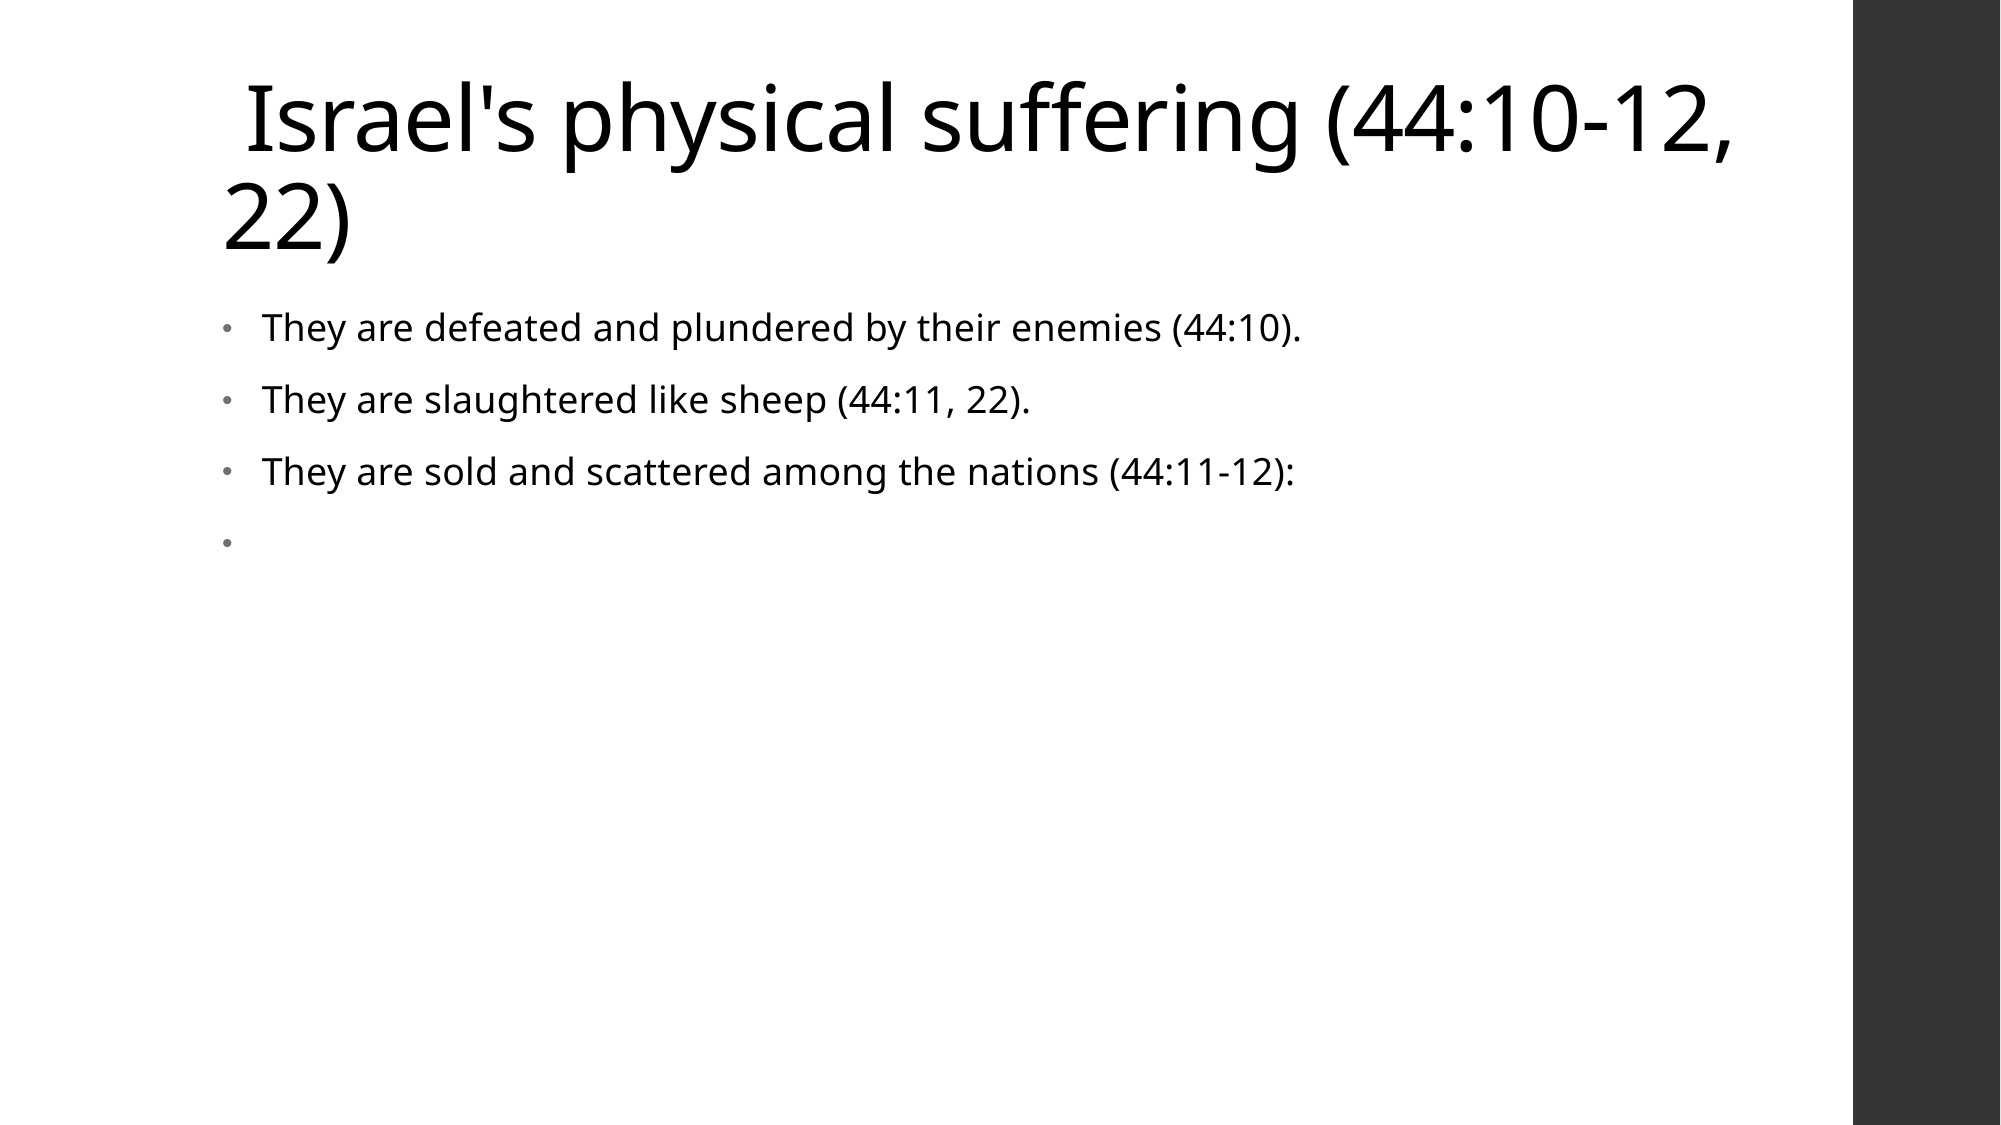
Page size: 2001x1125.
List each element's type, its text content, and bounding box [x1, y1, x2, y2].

title Israel's physical suffering (44:10-12, 22) [206, 60, 1797, 278]
list They are defeated and plundered by their enemies (44:10). They are slaughtered like sheep (44:11, 22). They are sold and scattered among the nations (44:11-12): [206, 299, 1617, 1014]
